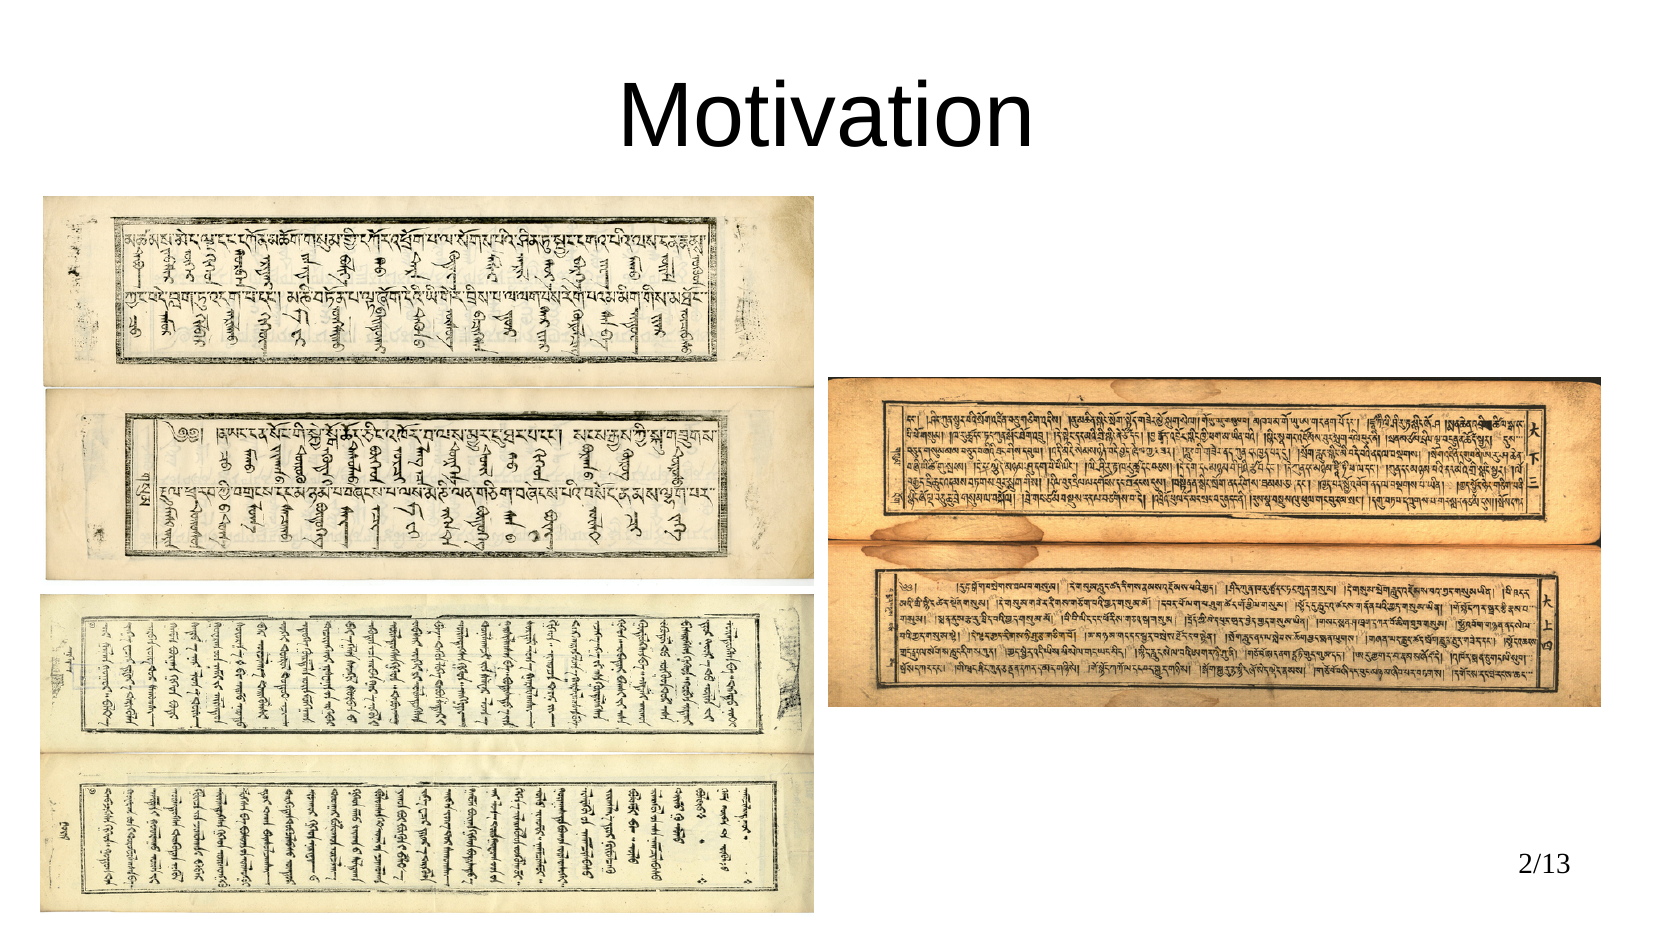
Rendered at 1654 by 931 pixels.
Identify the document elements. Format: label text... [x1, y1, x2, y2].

picture [828, 377, 1601, 707]
title Motivation [82, 37, 1571, 193]
picture [43, 196, 814, 586]
picture [40, 594, 814, 917]
